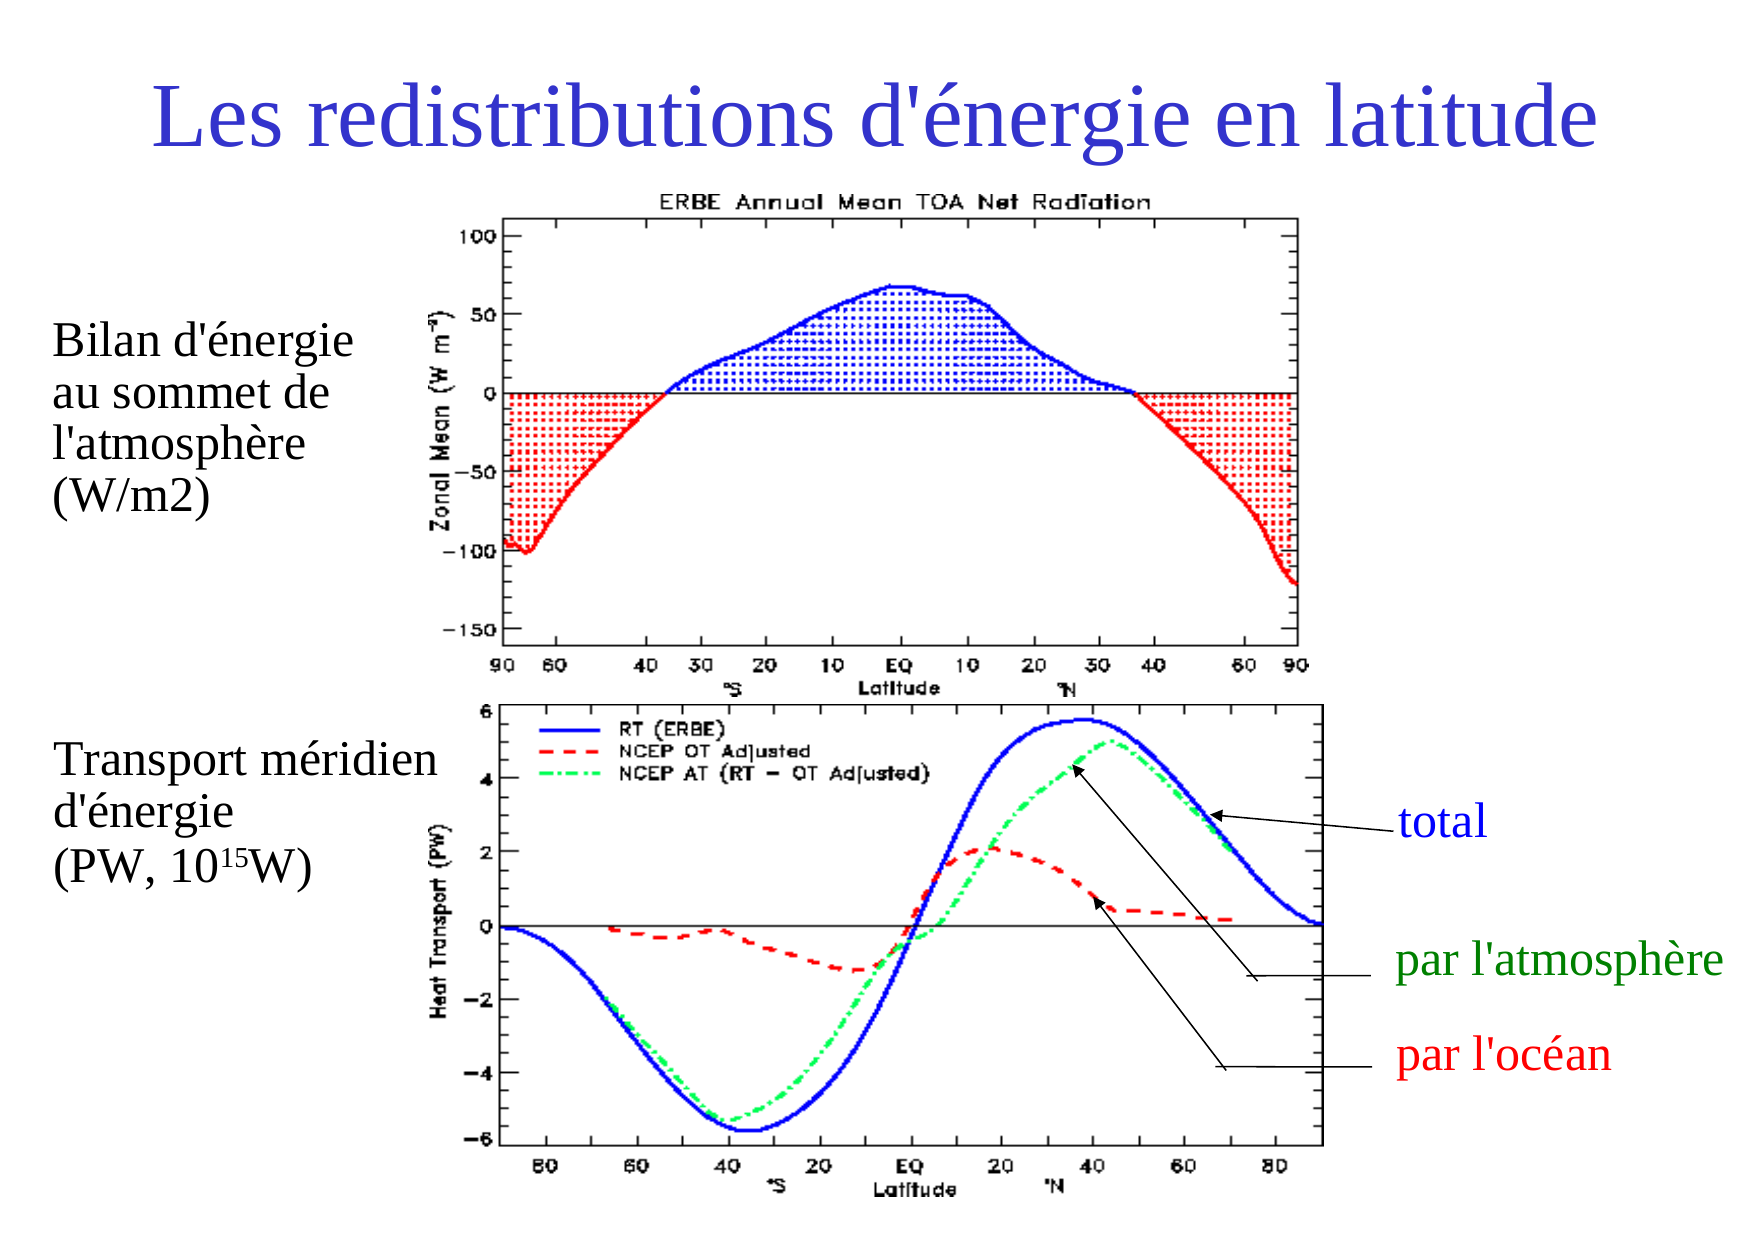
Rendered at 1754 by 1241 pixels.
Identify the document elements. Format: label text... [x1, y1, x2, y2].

title Les redistributions d'énergie en latitude [97, 53, 1657, 184]
text_box par l'atmosphère [1395, 933, 1747, 986]
text_box par l'océan [1404, 1049, 1415, 1069]
picture [428, 194, 1309, 697]
picture [428, 704, 1324, 1197]
text_box Bilan d'énergie au sommet de l'atmosphère (W/m2) [38, 306, 381, 531]
text_box total [1398, 795, 1654, 848]
text_box Transport méridien d'énergie (PW, 1015W) [38, 726, 476, 901]
text_box par l'océan [1396, 1028, 1653, 1081]
